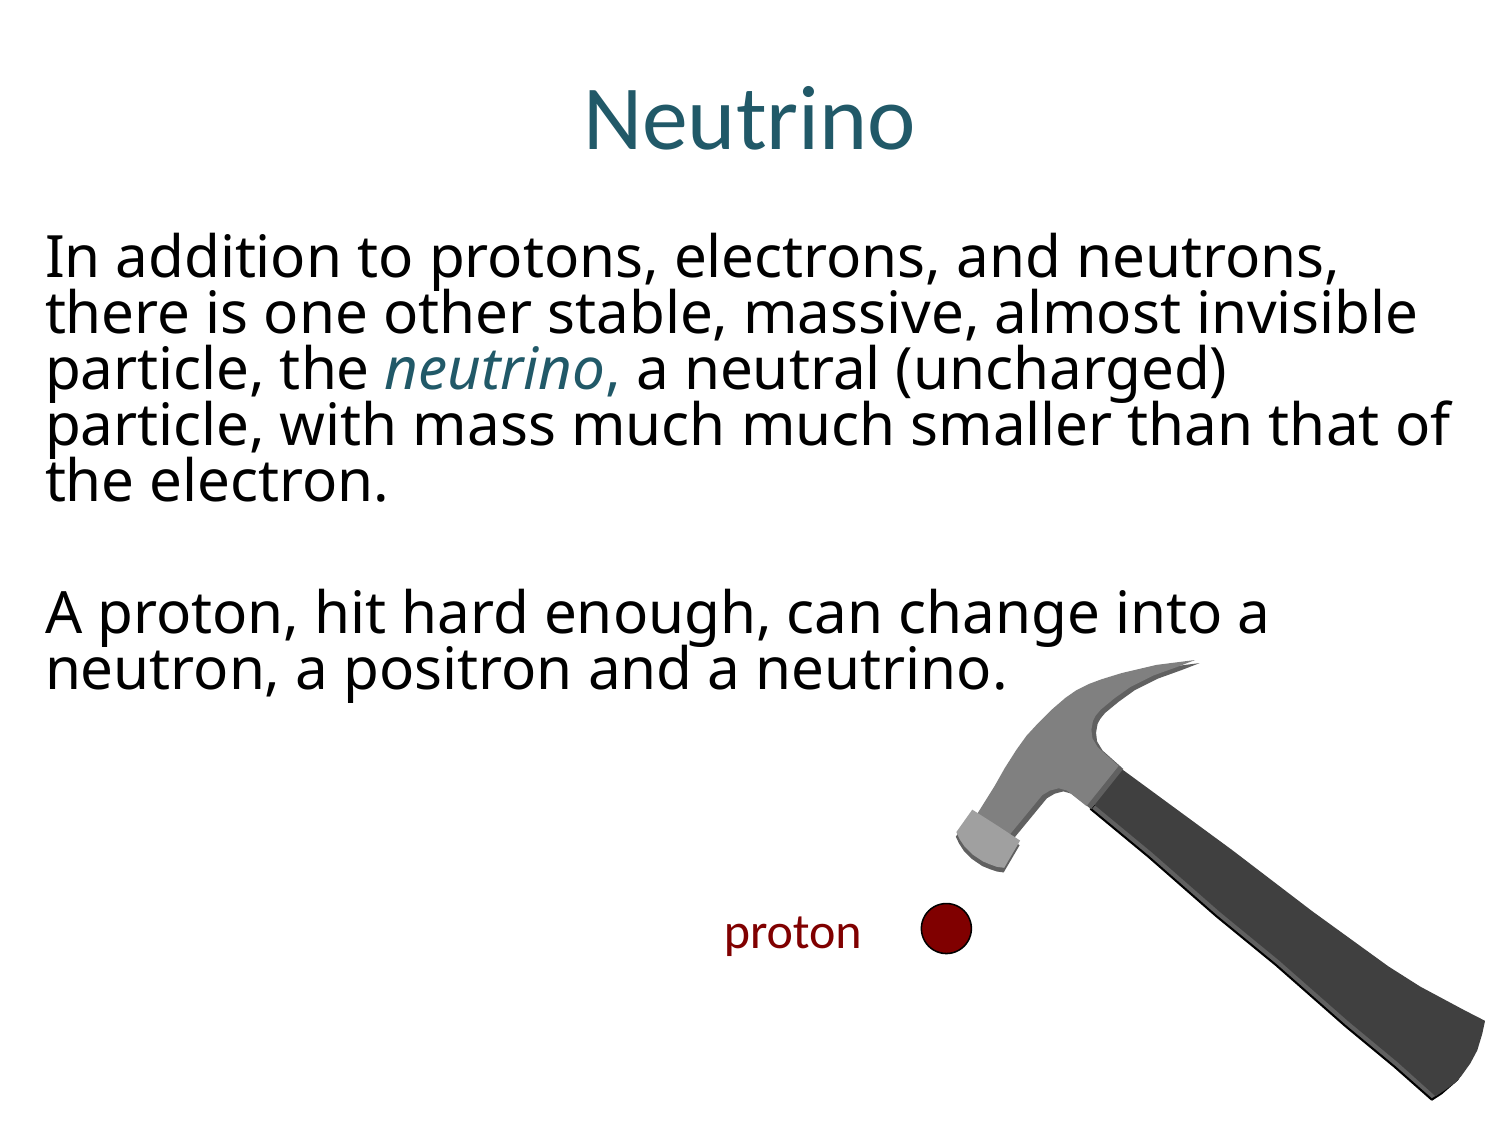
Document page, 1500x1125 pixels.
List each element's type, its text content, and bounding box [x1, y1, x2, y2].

title Neutrino [30, 29, 1471, 196]
picture [955, 660, 1486, 1102]
text_box [921, 903, 955, 954]
text_box proton [708, 890, 909, 966]
list In addition to protons, electrons, and neutrons, there is one other stable, massive, almost invisible particle, the neutrino, a neutral (uncharged) particle, with mass much much smaller than that of the electron. A proton, hit hard enough, can change into a neutron, a positron and a neutrino. [30, 224, 1471, 1021]
